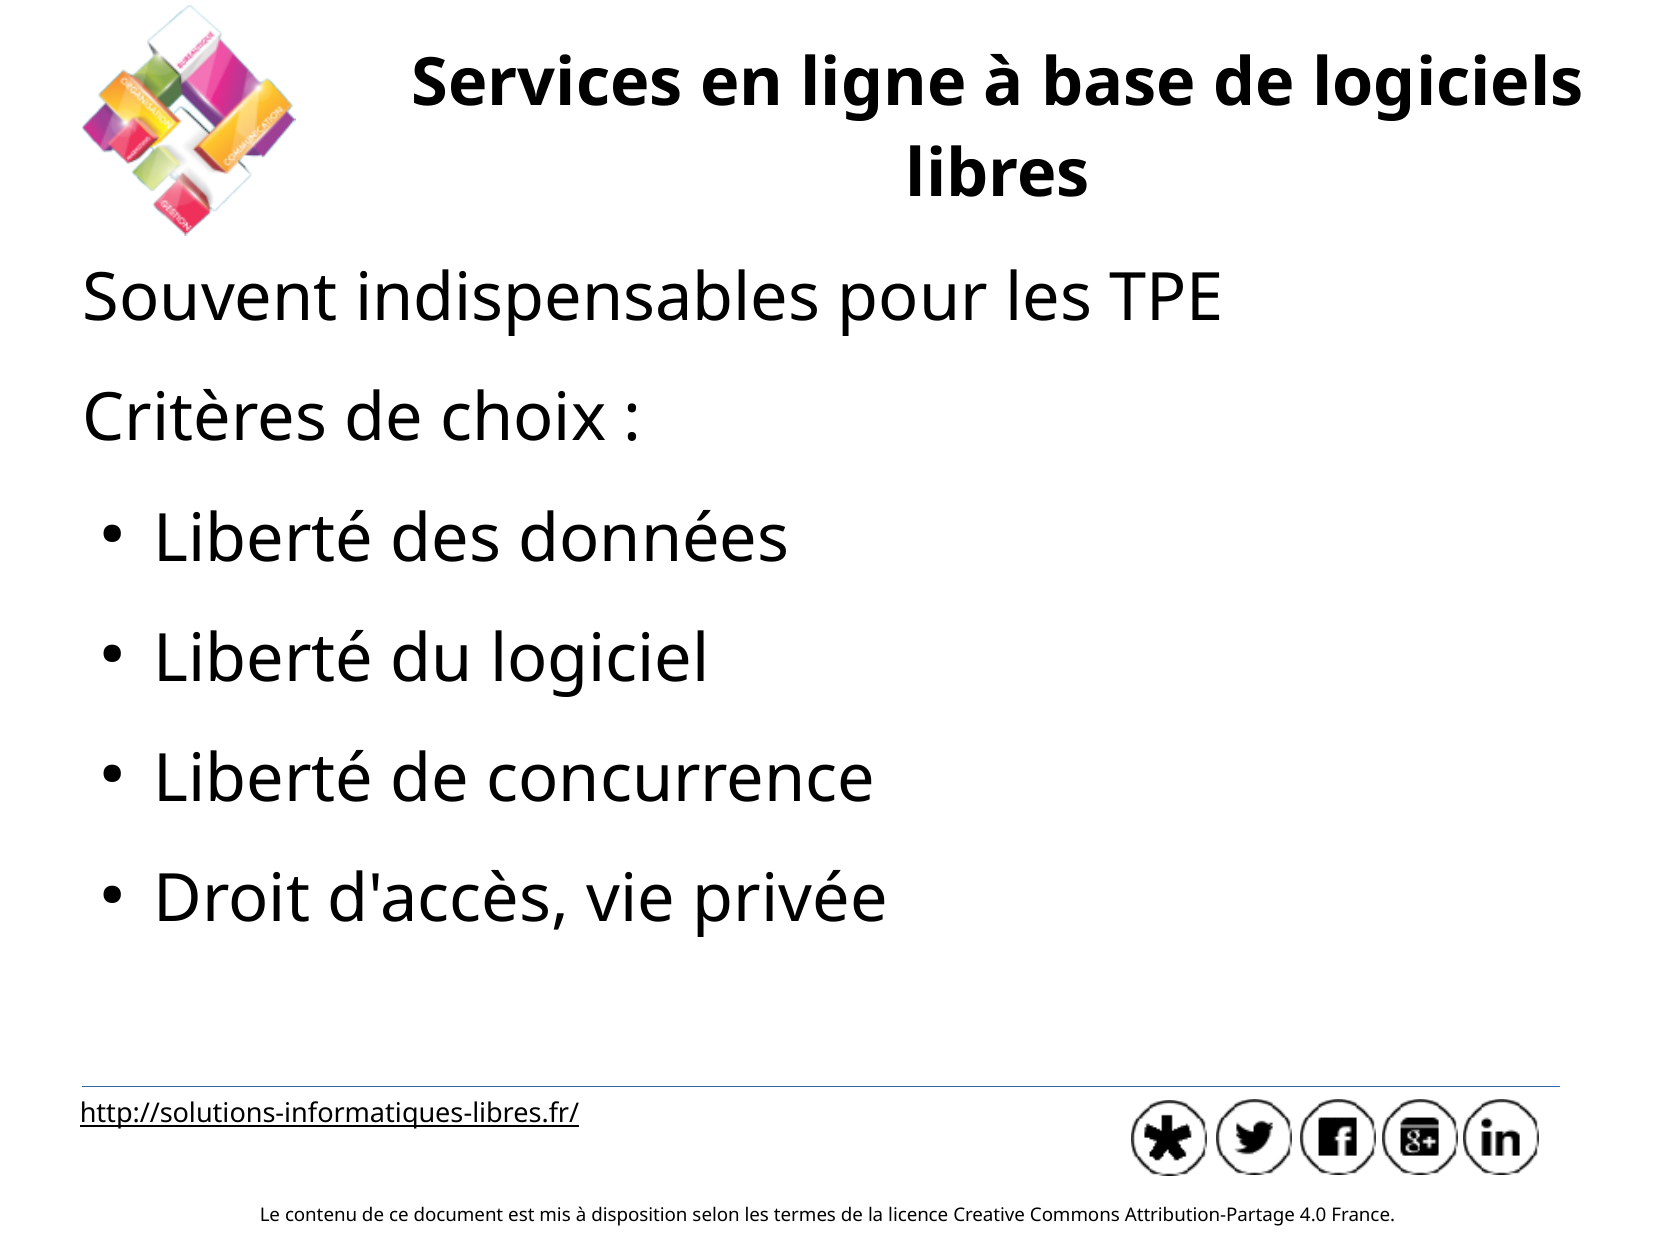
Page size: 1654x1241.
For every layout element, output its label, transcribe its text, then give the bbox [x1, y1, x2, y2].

picture [1216, 1099, 1292, 1175]
picture [82, 5, 296, 236]
picture [1382, 1099, 1458, 1175]
list Souvent indispensables pour les TPE Critères de choix : Liberté des données Liberté du logiciel Liberté de concurrence Droit d'accès, vie privée [82, 249, 1538, 1063]
picture [1131, 1100, 1207, 1176]
picture [1463, 1099, 1539, 1175]
picture [1300, 1099, 1376, 1175]
title Services en ligne à base de logiciels libres [342, 13, 1654, 237]
